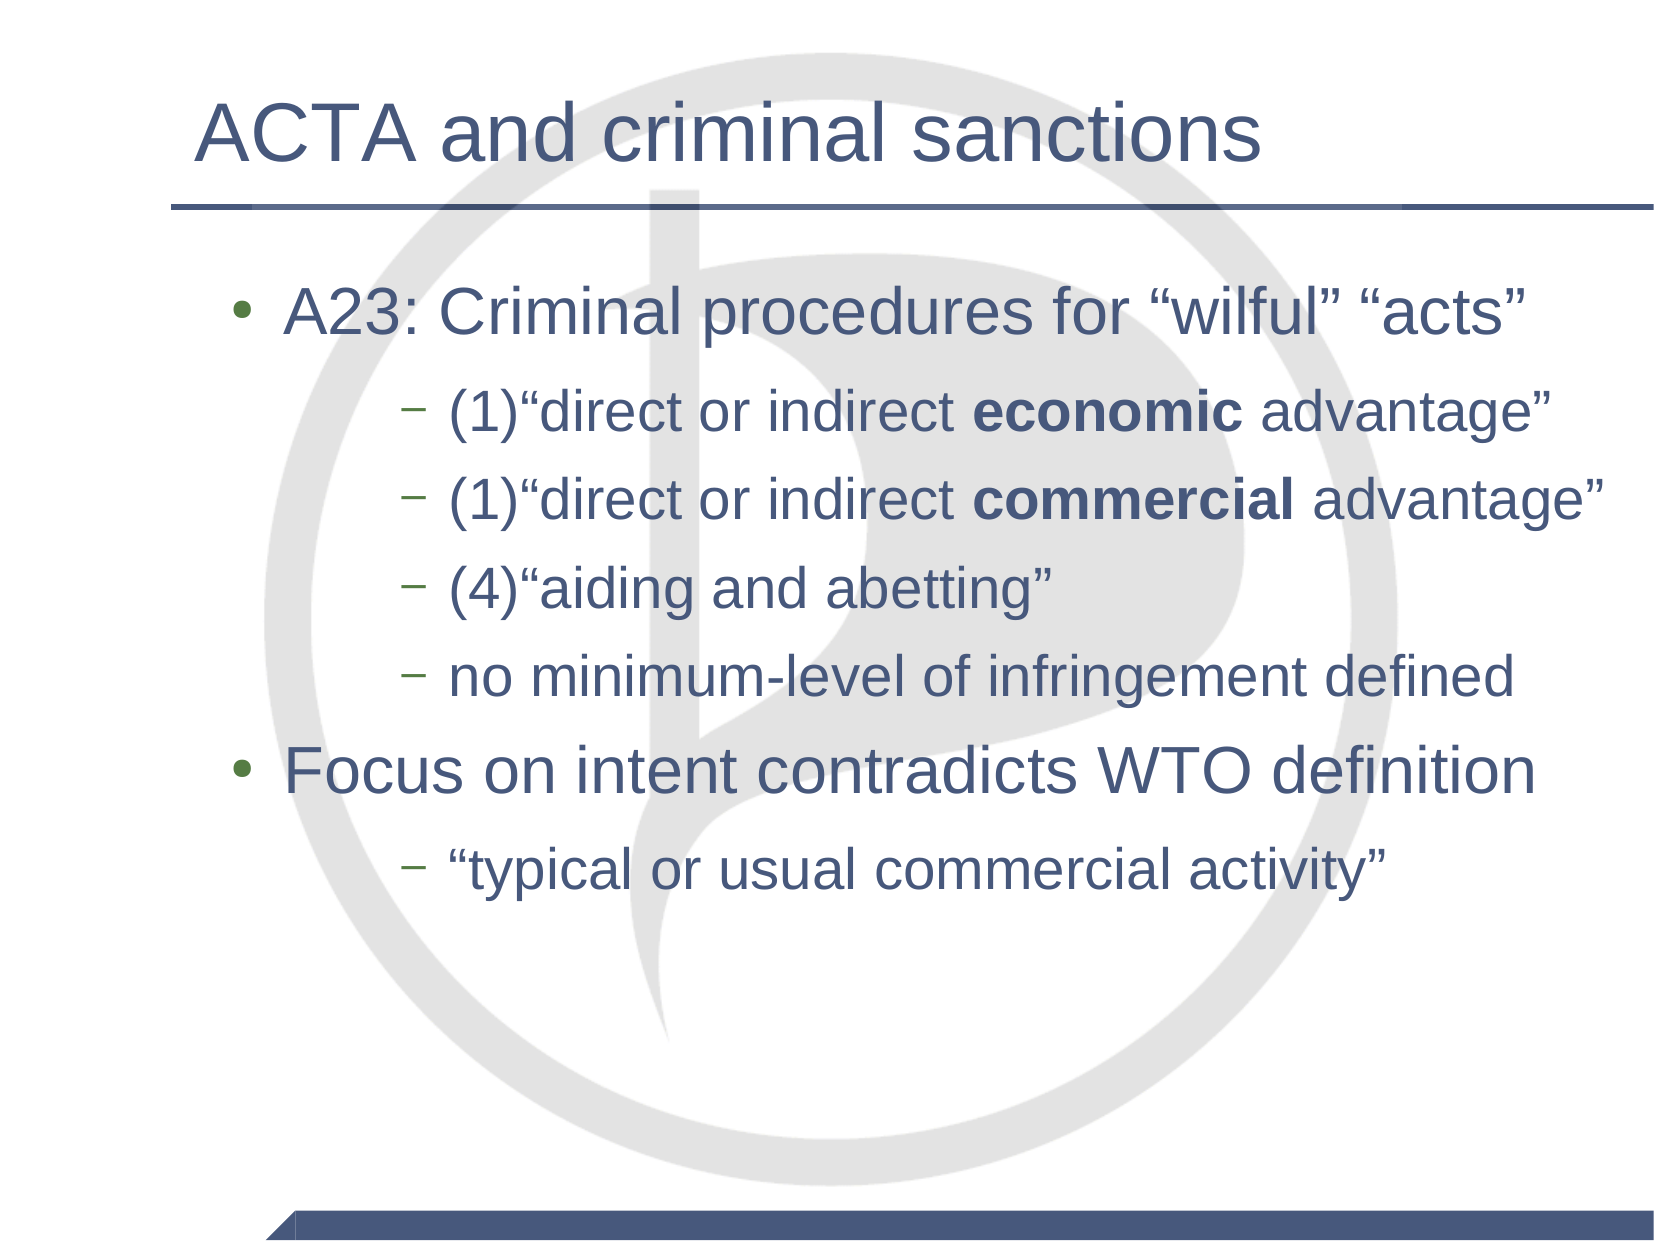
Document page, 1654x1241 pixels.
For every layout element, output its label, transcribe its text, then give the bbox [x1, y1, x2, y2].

list A23: Criminal procedures for “wilful” “acts” (1)“direct or indirect economic advantage” (1)“direct or indirect commercial advantage” (4)“aiding and abetting” no minimum-level of infringement defined Focus on intent contradicts WTO definition “typical or usual commercial activity” [212, 274, 1625, 1093]
title ACTA and criminal sanctions [194, 29, 1530, 237]
